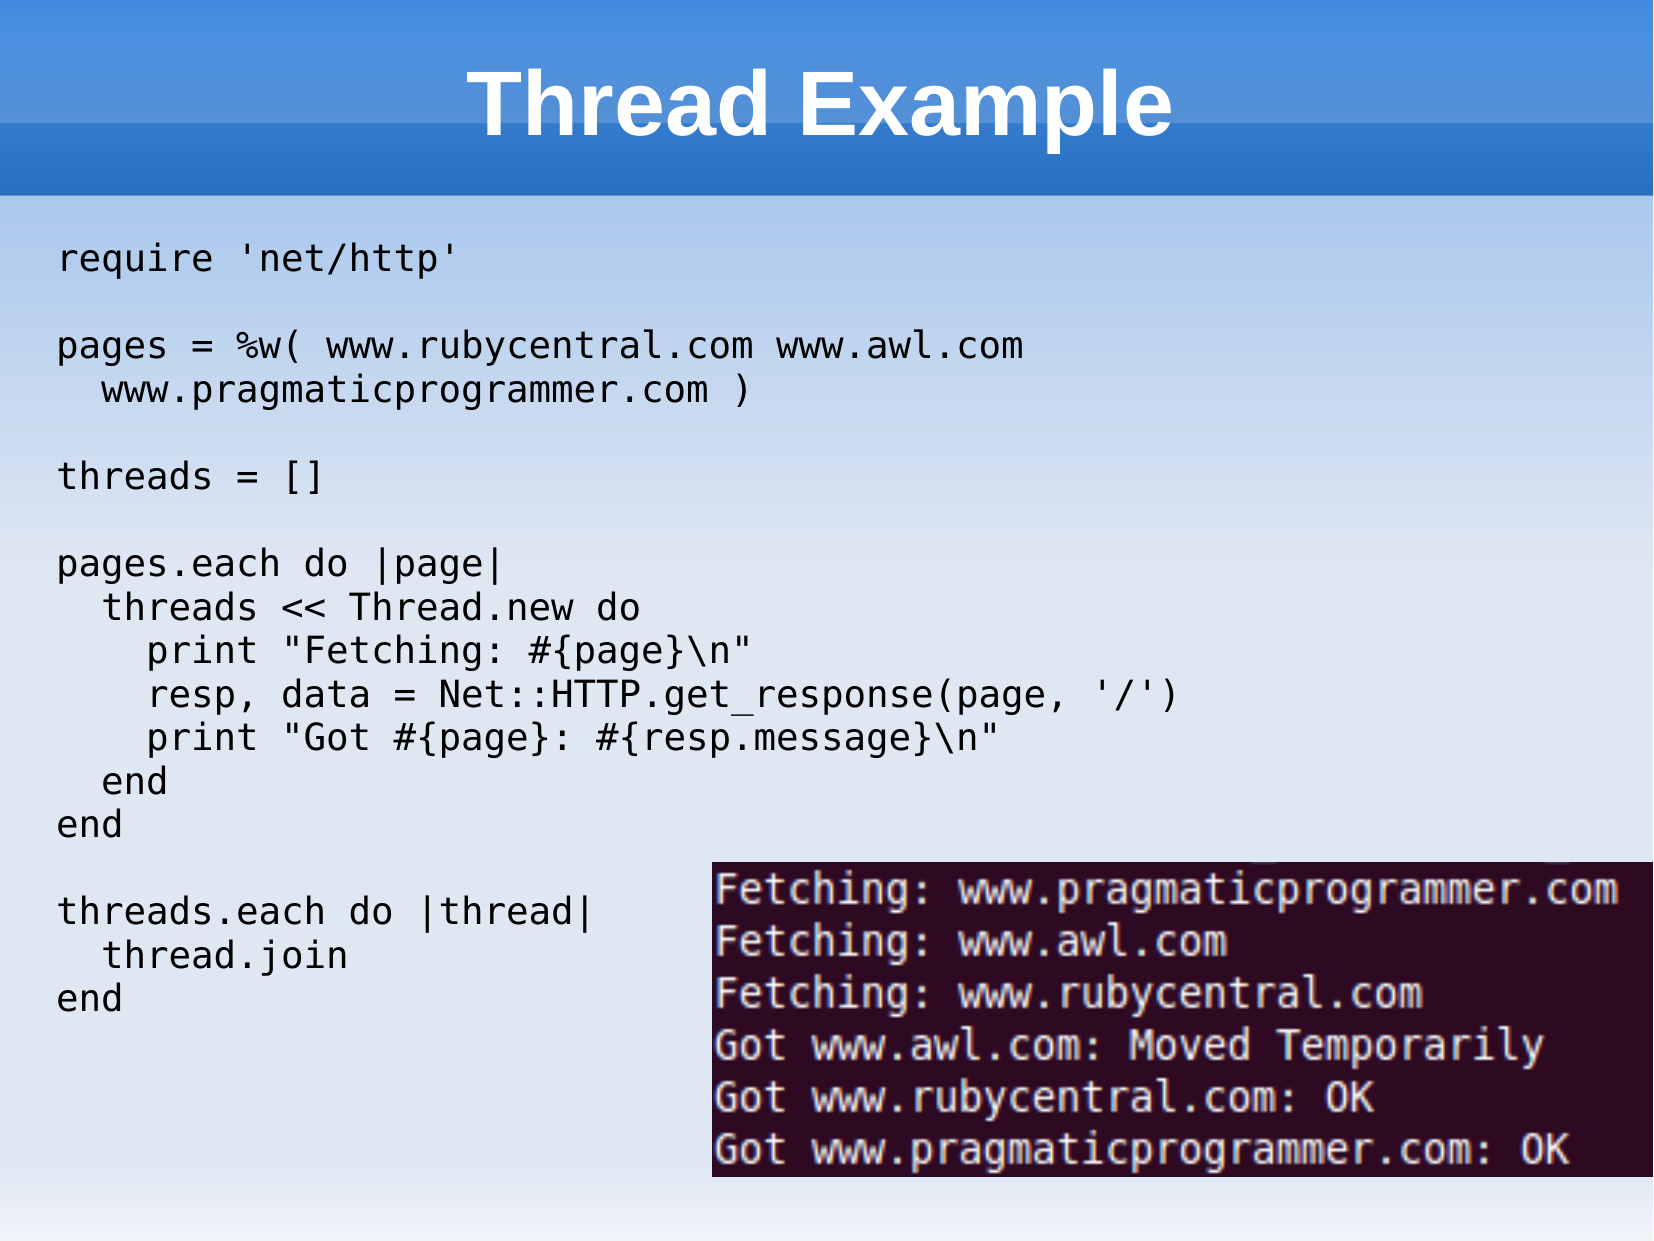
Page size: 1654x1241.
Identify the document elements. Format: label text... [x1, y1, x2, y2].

picture [0, 0, 1654, 1241]
text_box require 'net/http' pages = %w( www.rubycentral.com www.awl.com www.pragmaticprogrammer.com ) threads = [] pages.each do |page| threads << Thread.new do print "Fetching: #{page}\n" resp, data = Net::HTTP.get_response(page, '/') print "Got #{page}: #{resp.message}\n" end end threads.each do |thread| thread.join end [41, 229, 1613, 1043]
title Thread Example [76, 7, 1565, 200]
